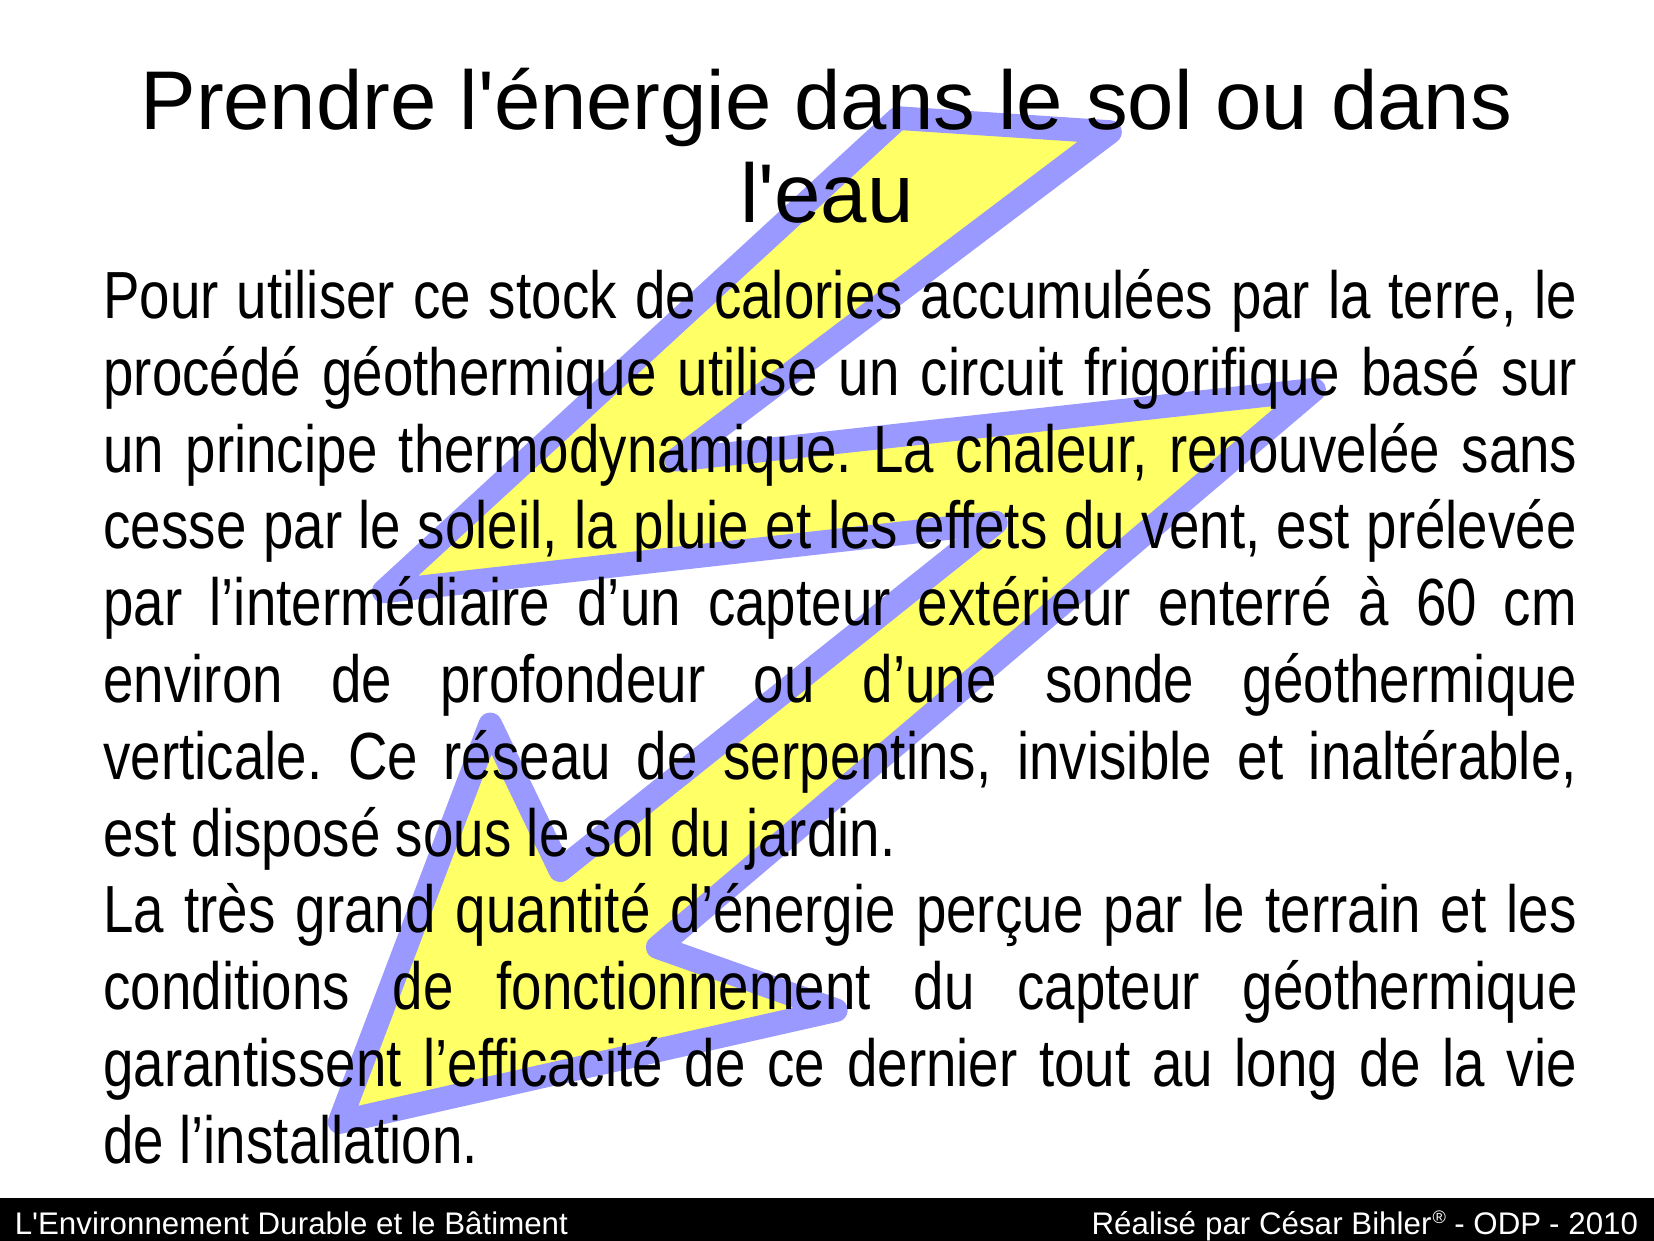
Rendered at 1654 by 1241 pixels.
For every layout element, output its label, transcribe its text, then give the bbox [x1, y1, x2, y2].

text_box Pour utiliser ce stock de calories accumulées par la terre, le procédé géothermique utilise un circuit frigorifique basé sur un principe thermodynamique. La chaleur, renouvelée sans cesse par le soleil, la pluie et les effets du vent, est prélevée par l’intermédiaire d’un capteur extérieur enterré à 60 cm environ de profondeur ou d’une sonde géothermique verticale. Ce réseau de serpentins, invisible et inaltérable, est disposé sous le sol du jardin. La très grand quantité d’énergie perçue par le terrain et les conditions de fonctionnement du capteur géothermique garantissent l’efficacité de ce dernier tout au long de la vie de l’installation. [88, 248, 1595, 1170]
title Prendre l'énergie dans le sol ou dans l'eau [82, 43, 1571, 251]
picture [0, 0, 1654, 1198]
text_box L'Environnement Durable et le Bâtiment Réalisé par César Bihler® - ODP - 2010 [0, 1198, 1654, 1241]
